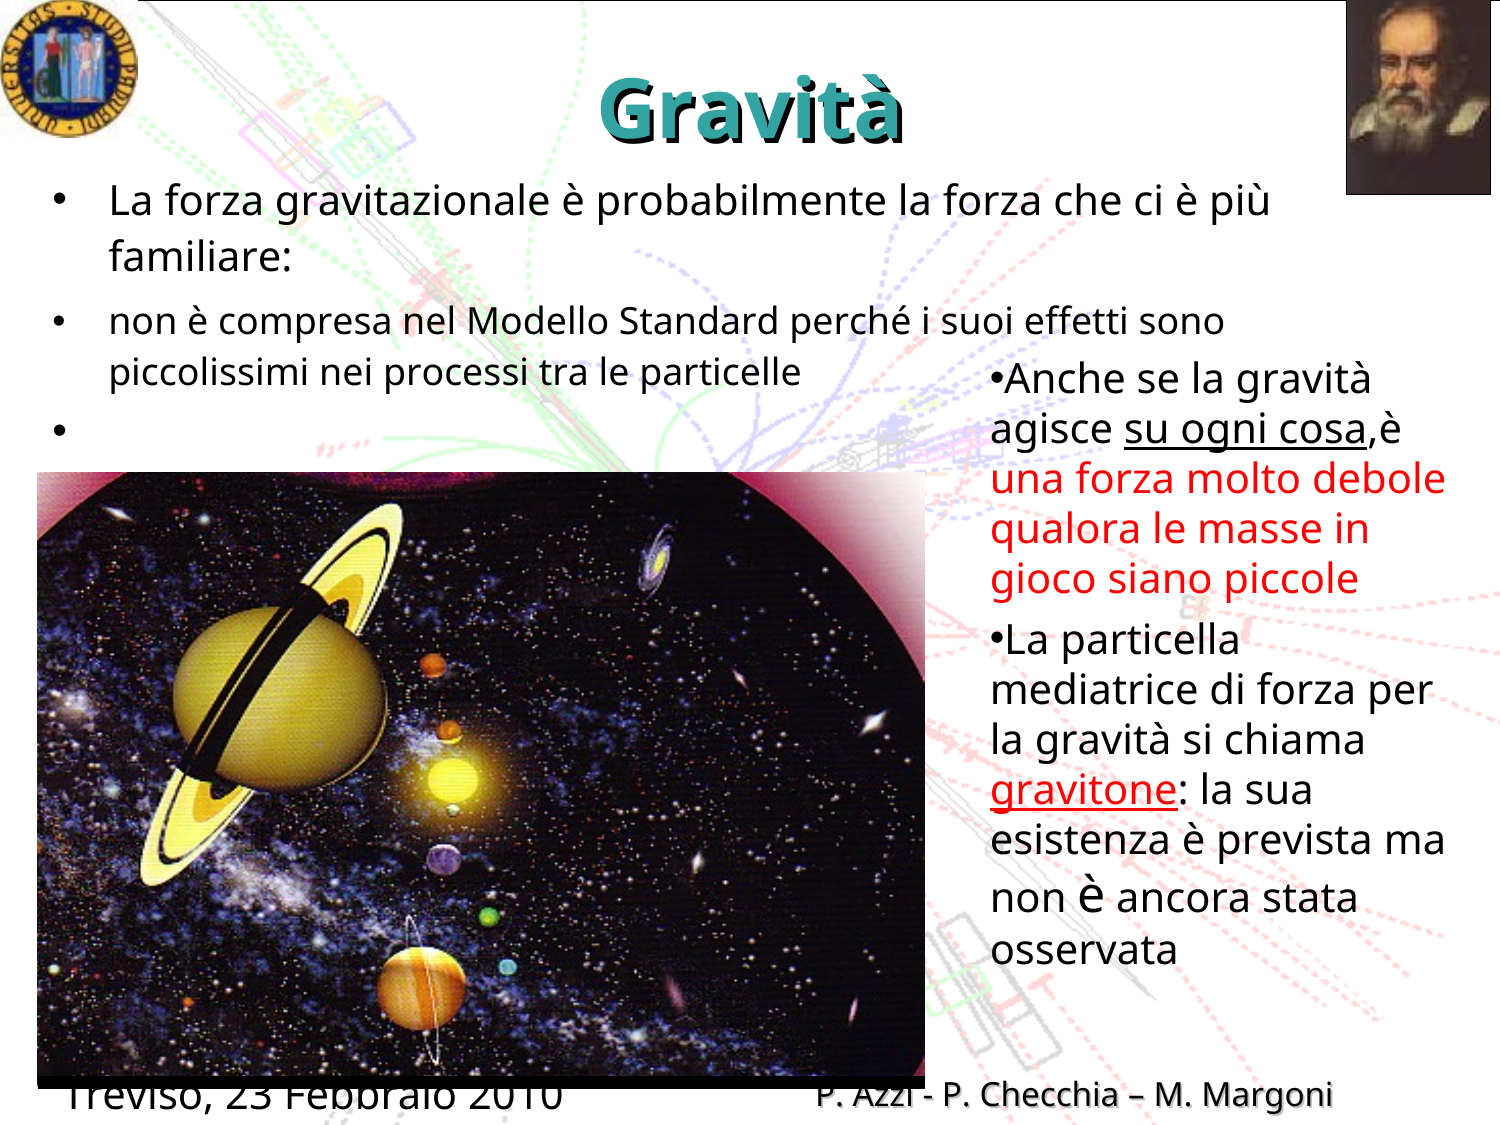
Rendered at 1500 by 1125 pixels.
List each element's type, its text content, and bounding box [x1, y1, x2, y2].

picture [0, 213, 1500, 1125]
list La forza gravitazionale è probabilmente la forza che ci è più familiare: non è compresa nel Modello Standard perché i suoi effetti sono piccolissimi nei processi tra le particelle [37, 162, 1438, 467]
title Gravità [0, 0, 1500, 213]
text_box Anche se la gravità agisce su ogni cosa,è una forza molto debole qualora le masse in gioco siano piccole La particella mediatrice di forza per la gravità si chiama gravitone: la sua esistenza è prevista ma non è ancora stata osservata [974, 344, 1463, 981]
chart [37, 472, 925, 1076]
